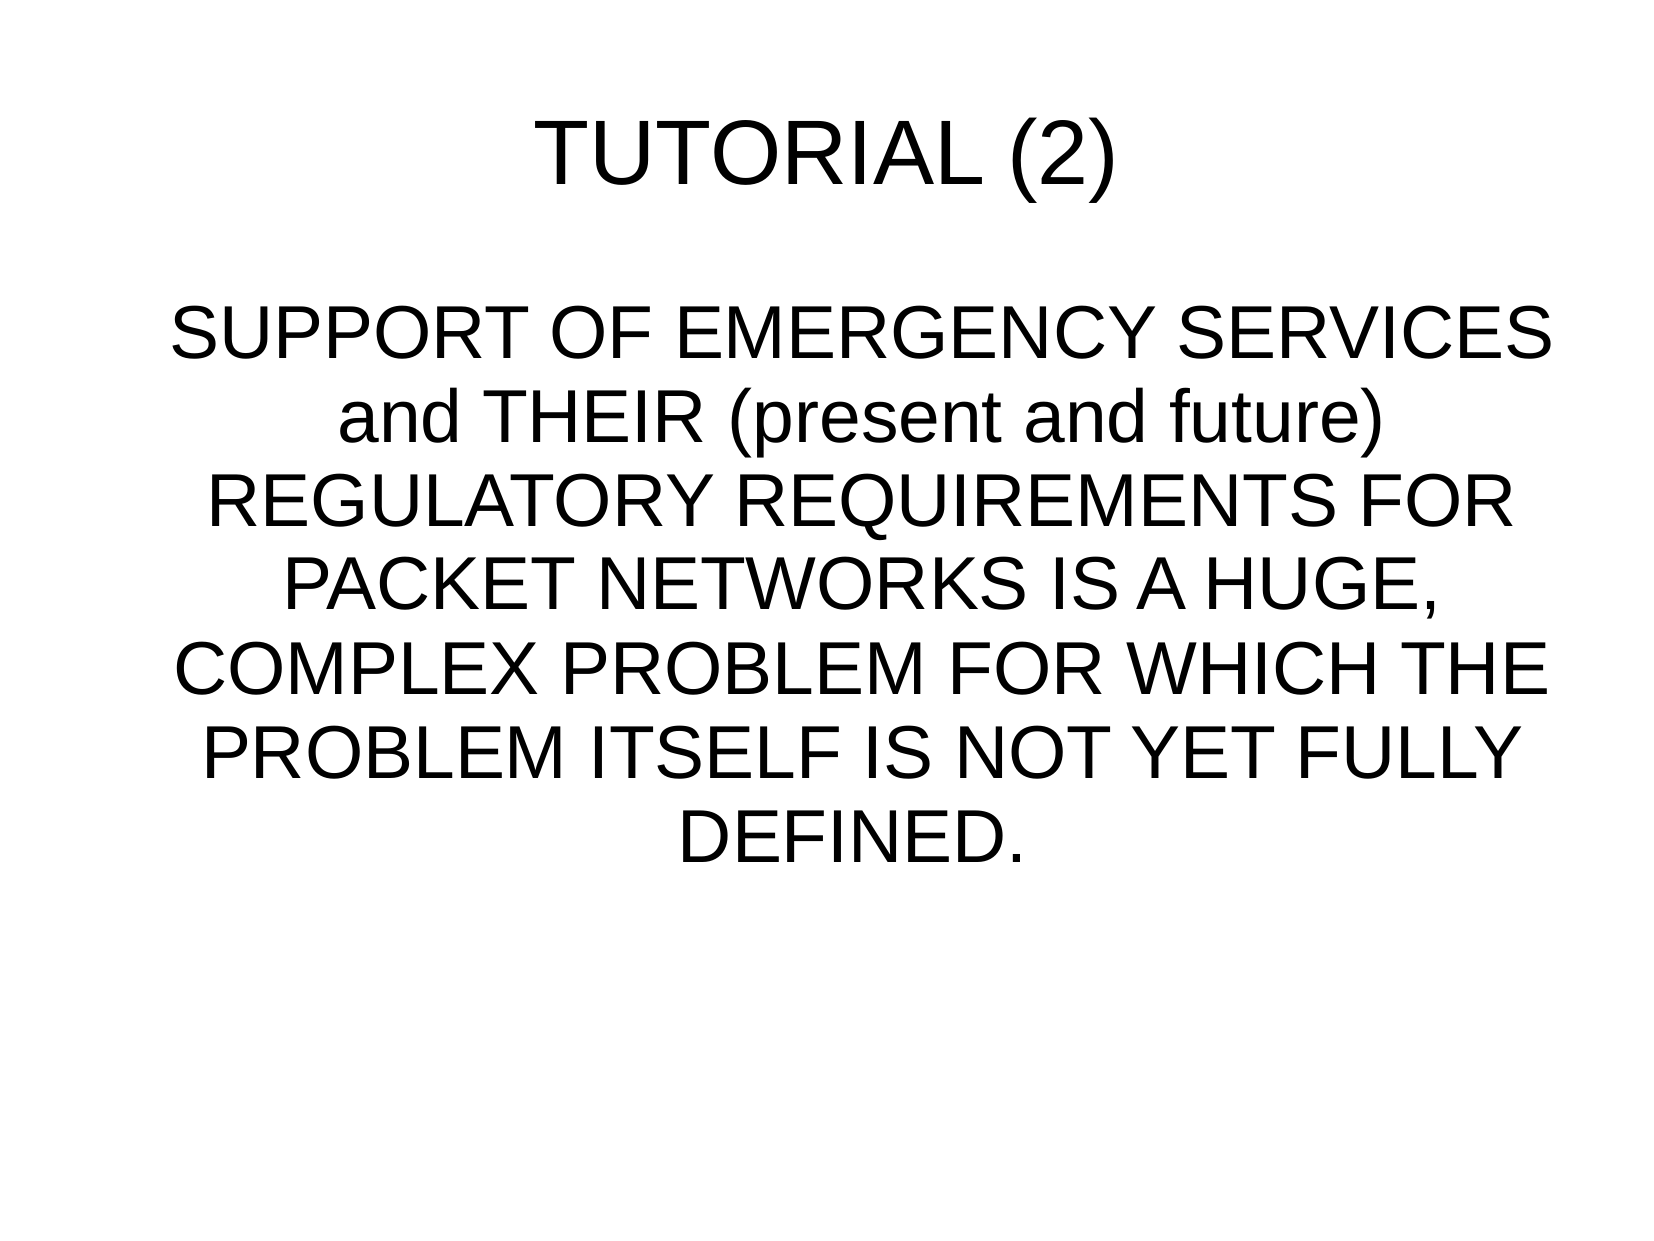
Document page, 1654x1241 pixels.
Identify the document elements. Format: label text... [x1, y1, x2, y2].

title TUTORIAL (2) [82, 56, 1571, 250]
list SUPPORT OF EMERGENCY SERVICES and THEIR (present and future) REGULATORY REQUIREMENTS FOR PACKET NETWORKS IS A HUGE, COMPLEX PROBLEM FOR WHICH THE PROBLEM ITSELF IS NOT YET FULLY DEFINED. [82, 290, 1571, 1094]
